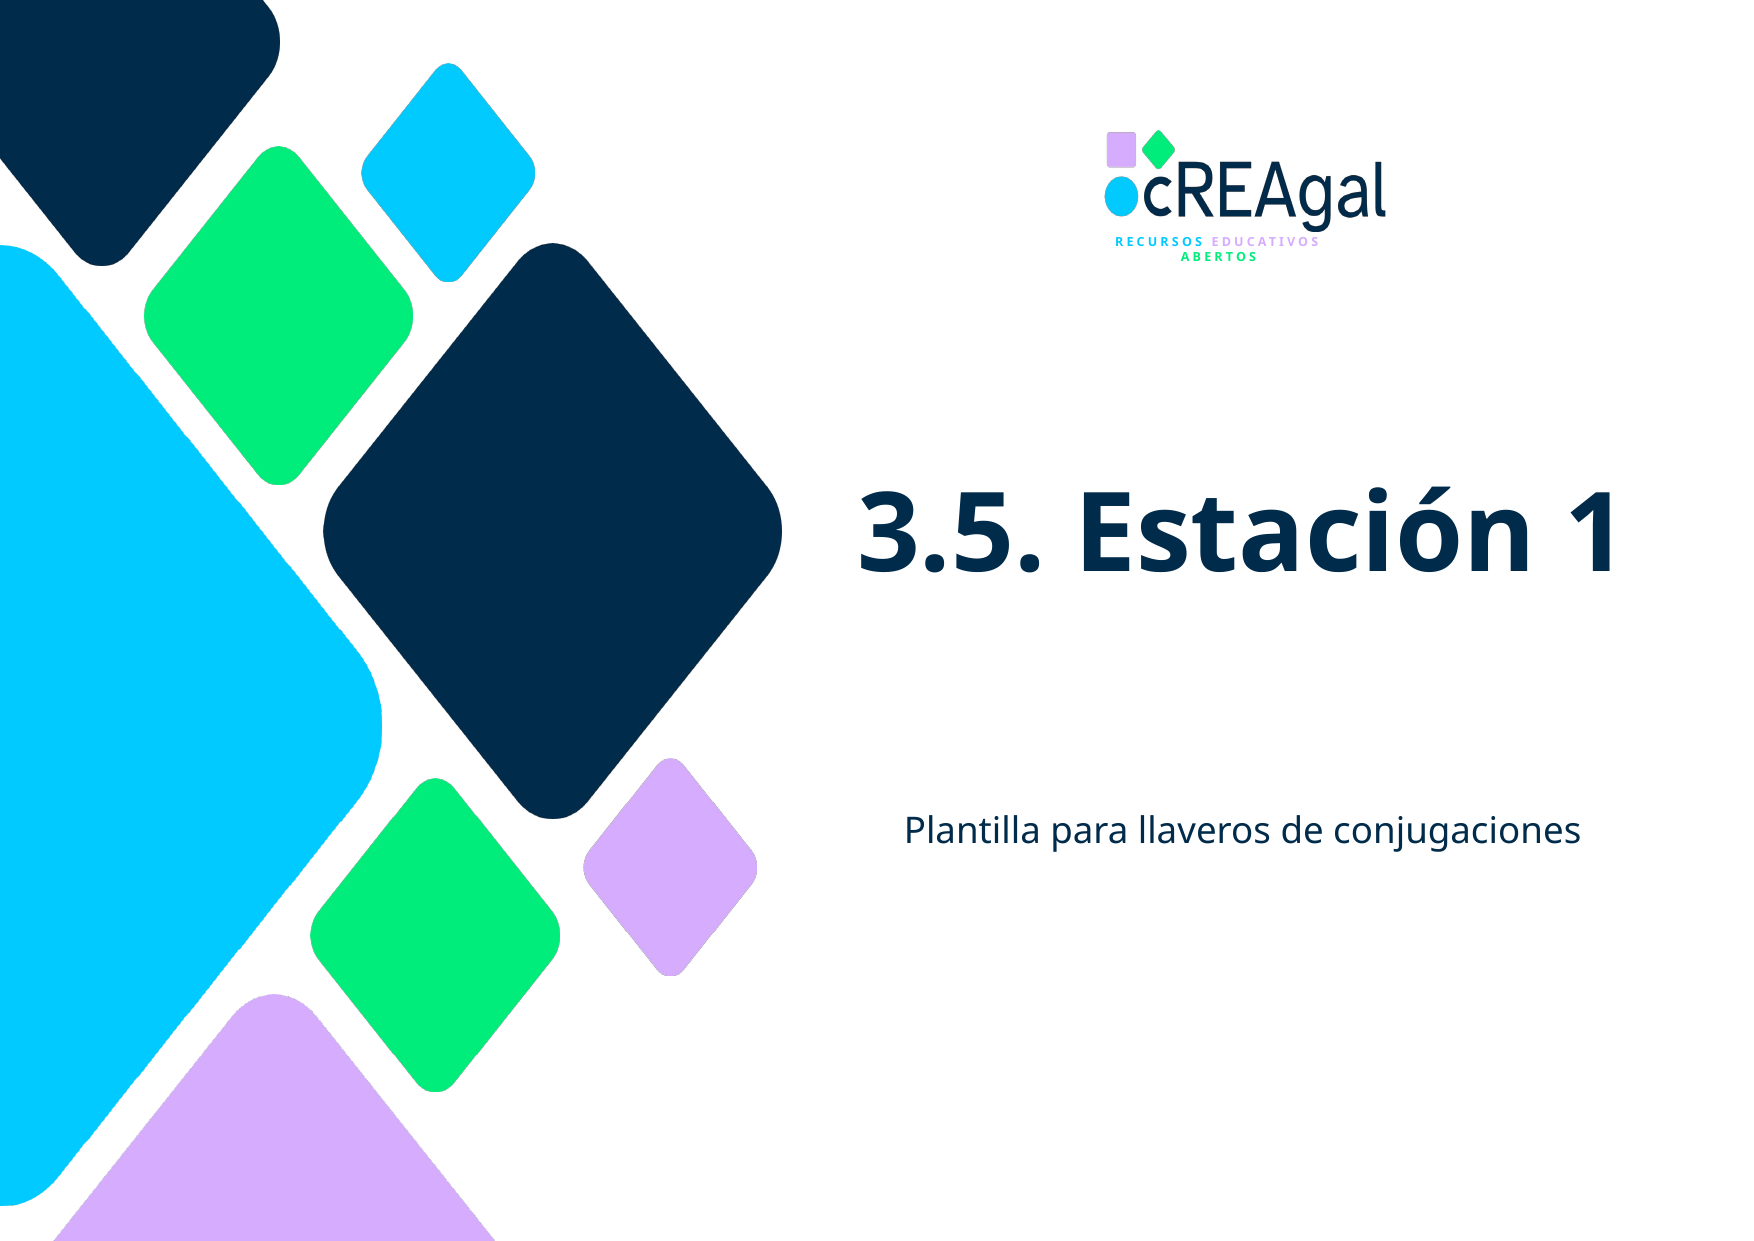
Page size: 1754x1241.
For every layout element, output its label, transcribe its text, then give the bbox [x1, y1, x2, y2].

picture [451, 63, 535, 164]
list Plantilla para llaveros de conjugaciones [854, 715, 1632, 944]
picture [1104, 130, 1386, 232]
title 3.5. Estación 1 [854, 341, 1632, 715]
picture [0, 0, 782, 1241]
